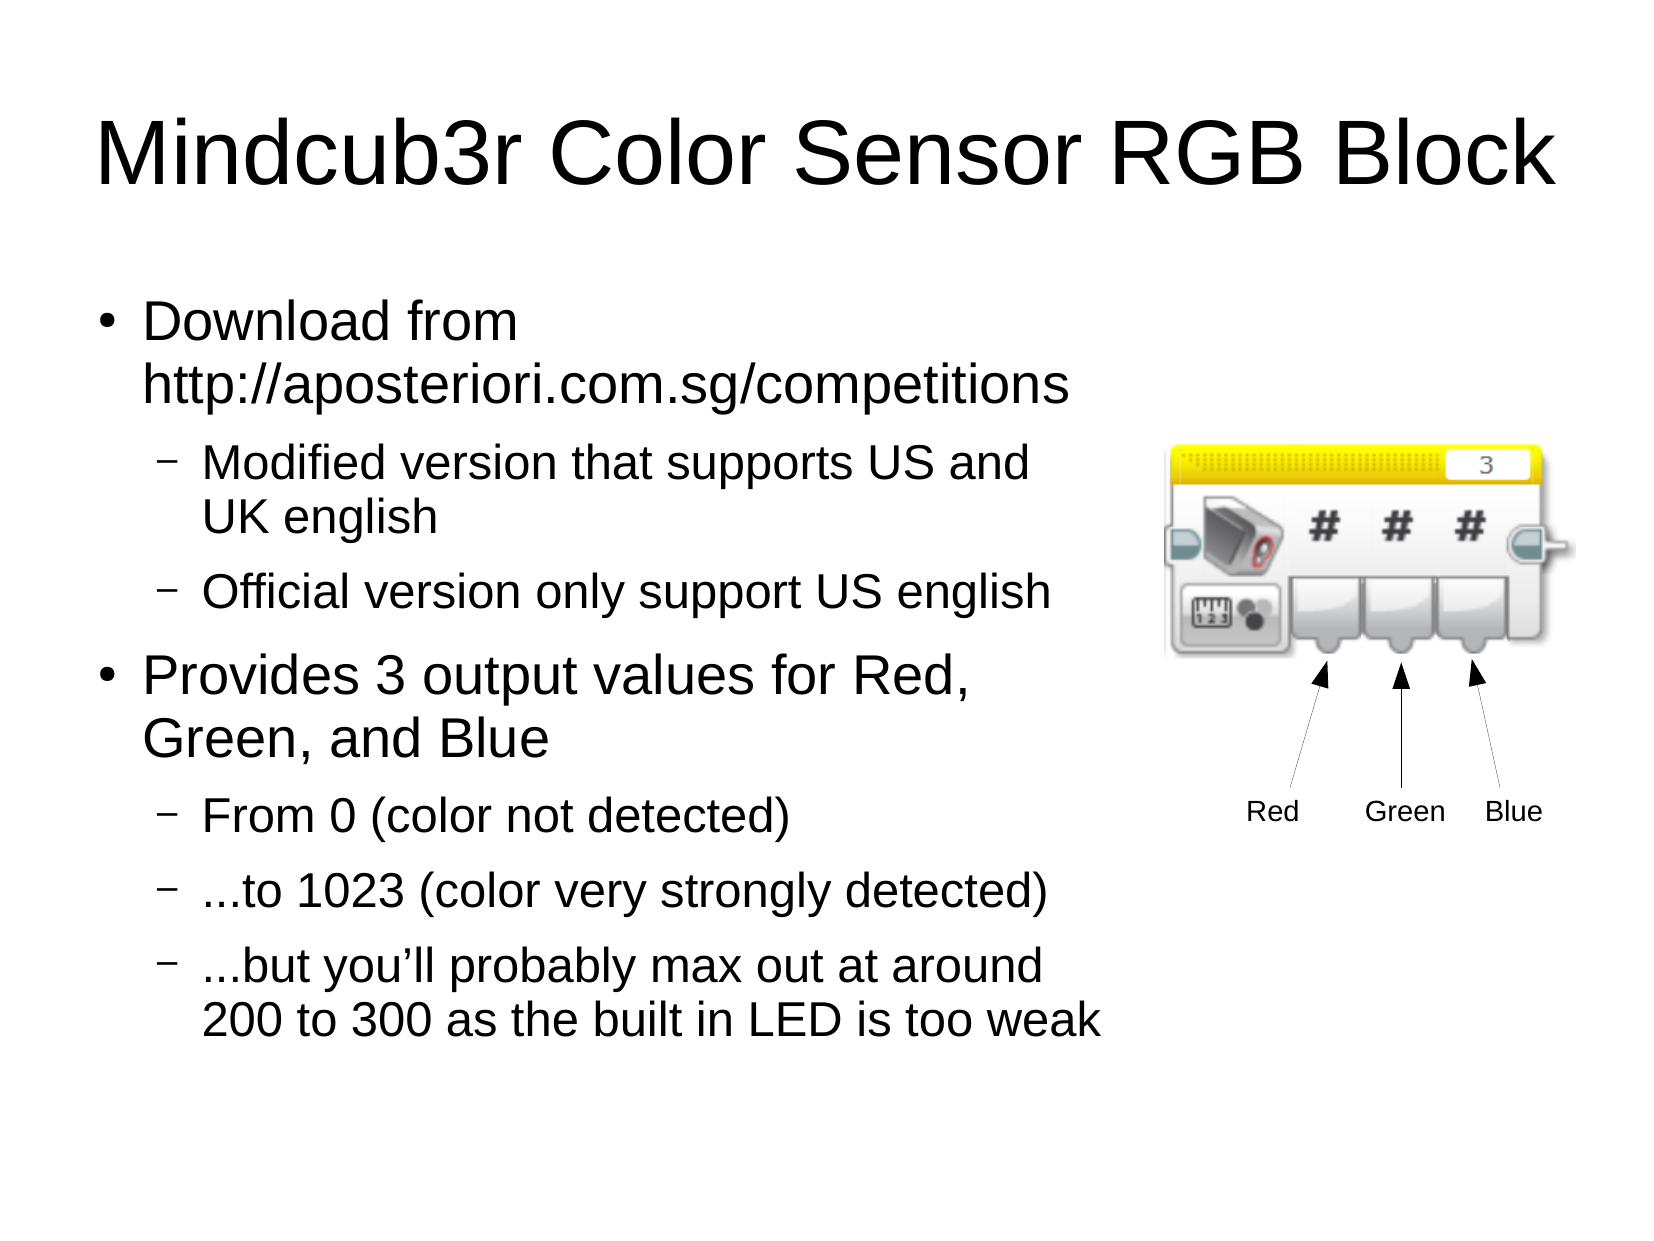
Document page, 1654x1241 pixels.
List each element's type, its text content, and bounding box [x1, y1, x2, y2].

picture [1164, 441, 1576, 668]
title Mindcub3r Color Sensor RGB Block [82, 49, 1571, 257]
text_box Blue [1470, 787, 1561, 836]
list Download from http://aposteriori.com.sg/competitions Modified version that supports US and UK english Official version only support US english Provides 3 output values for Red, Green, and Blue From 0 (color not detected) ...to 1023 (color very strongly detected) ...but you’ll probably max out at around 200 to 300 as the built in LED is too weak [82, 290, 1111, 1066]
text_box Green [1350, 787, 1464, 869]
text_box Red [1231, 787, 1322, 836]
